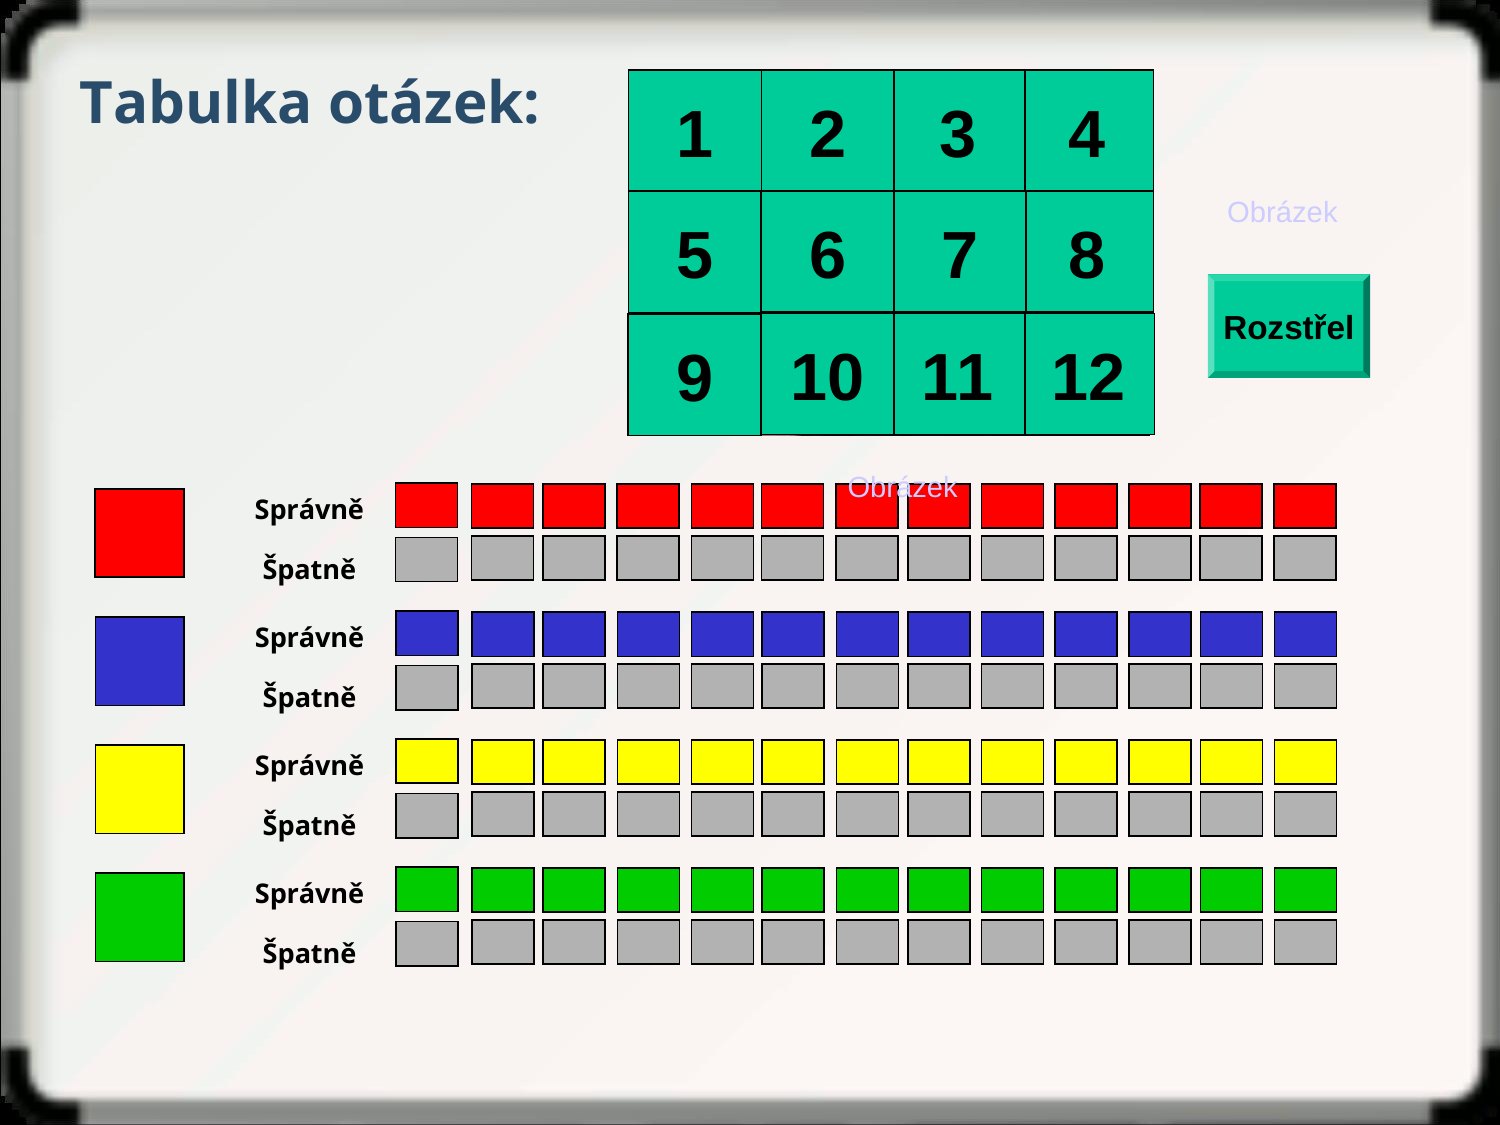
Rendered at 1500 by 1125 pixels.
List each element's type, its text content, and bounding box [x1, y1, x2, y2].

text_box [1200, 867, 1263, 913]
table_cell [903, 921, 976, 981]
table_cell [684, 793, 757, 853]
text_box [1128, 535, 1191, 581]
table_header [611, 860, 684, 921]
text_box -10 [1050, 791, 1123, 838]
table_header [1122, 732, 1195, 793]
table_header [392, 732, 465, 793]
table_cell [684, 665, 757, 725]
table_header [757, 860, 830, 921]
table_header [976, 604, 1049, 665]
table_header [391, 476, 464, 537]
text_box [95, 744, 185, 834]
text_box [836, 867, 899, 913]
text_box [617, 791, 680, 837]
table_cell [538, 665, 611, 725]
table_header Správně [228, 860, 392, 921]
table_header [611, 604, 684, 665]
text_box [981, 483, 1044, 529]
text_box -13 [1267, 791, 1342, 838]
table_header [538, 476, 611, 537]
table_header [1341, 604, 1449, 725]
text_box [617, 664, 680, 709]
text_box [1055, 664, 1118, 709]
text_box [95, 616, 185, 706]
table_header [538, 604, 611, 665]
text_box 5 [628, 191, 762, 313]
table_header [1122, 604, 1195, 665]
text_box [981, 867, 1044, 913]
table_header [611, 732, 684, 793]
table_header [830, 476, 903, 537]
table_cell [684, 921, 757, 981]
table_header [1269, 860, 1341, 919]
table_cell [757, 537, 830, 597]
table_cell [465, 665, 538, 725]
text_box [691, 483, 754, 529]
text_box [395, 611, 458, 656]
table_cell [976, 537, 1049, 597]
table_header [1049, 476, 1122, 537]
table_header [1049, 604, 1122, 665]
text_box [761, 791, 824, 837]
text_box [395, 793, 458, 838]
text_box -11 [1123, 791, 1191, 838]
text_box [1129, 920, 1192, 965]
text_box -13 [1267, 919, 1342, 966]
text_box [1200, 920, 1263, 965]
table_cell [1049, 665, 1122, 725]
text_box [1200, 483, 1263, 529]
table_header [684, 476, 757, 537]
text_box [471, 791, 534, 837]
text_box -11 [1123, 919, 1191, 966]
text_box [395, 483, 458, 528]
text_box 10 [761, 313, 894, 435]
text_box [1054, 483, 1117, 529]
table_cell [830, 921, 903, 981]
table_cell [1269, 710, 1341, 725]
text_box -13 [1267, 663, 1342, 710]
text_box -5 [688, 535, 749, 582]
table_cell [465, 793, 538, 853]
text_box [836, 512, 899, 529]
text_box 6 [762, 190, 895, 312]
text_box 8 [1026, 190, 1154, 312]
text_box [908, 739, 970, 785]
text_box [981, 791, 1044, 837]
text_box [471, 483, 534, 529]
table_header [757, 604, 830, 665]
text_box [907, 535, 970, 581]
table_header [684, 604, 757, 665]
text_box [543, 611, 606, 657]
table_cell [465, 921, 538, 981]
table_header [63, 732, 228, 853]
text_box [761, 611, 824, 657]
table_header [464, 476, 538, 537]
text_box [836, 535, 899, 581]
table_header [1049, 860, 1122, 921]
text_box Tabulka otázek: [65, 62, 1400, 157]
text_box [542, 535, 605, 581]
table_cell [1049, 793, 1122, 853]
text_box [907, 512, 970, 529]
table_header [1269, 604, 1341, 663]
table_header [976, 732, 1049, 793]
text_box [761, 920, 824, 965]
text_box [542, 483, 605, 529]
table_header [830, 860, 903, 921]
text_box [395, 739, 458, 784]
table_cell [1122, 537, 1195, 597]
table_cell [1195, 838, 1269, 853]
text_box [543, 867, 606, 913]
text_box [1129, 739, 1192, 785]
table_cell [1195, 582, 1268, 597]
text_box [1129, 791, 1192, 837]
text_box [617, 867, 680, 913]
table_header [976, 860, 1049, 921]
table_cell Špatně [228, 665, 392, 725]
text_box Obrázek [1212, 185, 1415, 237]
text_box -10 [1050, 663, 1123, 710]
table_cell [1268, 582, 1341, 597]
text_box [617, 739, 680, 785]
table_cell [1122, 665, 1195, 725]
table_cell [611, 665, 684, 725]
text_box [836, 739, 899, 785]
text_box [543, 664, 606, 709]
text_box -12 [1195, 919, 1267, 966]
table_header [392, 604, 465, 665]
text_box [691, 739, 754, 785]
table_cell [1195, 710, 1269, 725]
text_box [471, 867, 534, 913]
text_box [1200, 535, 1263, 581]
text_box [761, 535, 824, 581]
text_box [691, 867, 754, 913]
text_box [1055, 867, 1118, 913]
table_cell [1122, 921, 1195, 981]
text_box [1055, 739, 1118, 785]
table_header [684, 860, 757, 921]
text_box [471, 739, 534, 785]
text_box [836, 791, 899, 837]
table_cell [611, 793, 684, 853]
text_box [543, 739, 606, 785]
text_box [691, 535, 754, 581]
text_box [691, 611, 754, 657]
text_box [1274, 535, 1337, 581]
table_cell [1049, 921, 1122, 981]
table_cell [1269, 838, 1341, 853]
text_box [1200, 739, 1263, 785]
text_box [981, 664, 1044, 709]
table_cell [392, 665, 465, 725]
text_box 12 [1025, 313, 1155, 435]
table_header [757, 732, 830, 793]
table_cell Špatně [228, 793, 392, 853]
text_box 2 [762, 69, 895, 190]
text_box [1129, 664, 1192, 709]
text_box Rozstřel [1215, 282, 1363, 371]
table_cell [538, 537, 611, 597]
text_box [908, 611, 970, 657]
text_box 4 [1025, 69, 1154, 190]
table_cell [1049, 537, 1122, 597]
text_box [908, 664, 970, 709]
text_box [395, 537, 458, 582]
text_box [761, 739, 824, 785]
text_box [1274, 664, 1337, 709]
table_header [903, 604, 976, 665]
text_box [981, 611, 1044, 657]
text_box [1274, 867, 1337, 913]
table_header [757, 476, 830, 537]
table_header [63, 604, 228, 725]
text_box 11 [894, 313, 1025, 435]
table_cell [830, 793, 903, 853]
text_box [617, 483, 680, 529]
text_box [395, 665, 458, 710]
table_cell [538, 793, 611, 853]
table_header [465, 604, 538, 665]
table_header [1195, 604, 1269, 663]
table_header [1341, 860, 1449, 981]
text_box [1274, 611, 1337, 657]
text_box [691, 920, 754, 965]
table_header Správně [227, 476, 391, 537]
text_box [1274, 483, 1337, 529]
text_box [471, 664, 534, 709]
text_box -11 [1123, 663, 1191, 710]
text_box [543, 791, 606, 837]
text_box [1054, 535, 1117, 581]
text_box [1274, 791, 1337, 837]
table_header [63, 860, 228, 981]
table_header [830, 732, 903, 793]
text_box [908, 867, 970, 913]
table_cell [464, 537, 538, 597]
table_header [1269, 732, 1341, 791]
table_header [1122, 860, 1195, 921]
text_box -10 [1050, 919, 1123, 966]
text_box -4 [614, 535, 682, 582]
table_cell [903, 665, 976, 725]
text_box [836, 664, 899, 709]
table_header [1195, 860, 1269, 919]
table_header Správně [228, 732, 392, 793]
text_box [1200, 791, 1263, 837]
text_box [395, 921, 458, 966]
table_header [1195, 732, 1269, 791]
text_box [1129, 867, 1192, 913]
text_box [1128, 483, 1191, 529]
table_cell [757, 793, 830, 853]
text_box -13 [1267, 535, 1342, 582]
table_cell [538, 921, 611, 981]
text_box [471, 920, 534, 965]
text_box [1055, 791, 1118, 837]
table_cell Špatně [228, 921, 392, 981]
text_box [908, 920, 970, 965]
table_header [1341, 732, 1449, 853]
text_box [95, 488, 184, 578]
text_box [836, 611, 899, 657]
table_cell [391, 537, 464, 597]
text_box [691, 664, 754, 709]
text_box [1055, 611, 1118, 657]
text_box [471, 535, 534, 581]
text_box 3 [895, 69, 1025, 190]
text_box [395, 867, 458, 912]
text_box Obrázek [832, 460, 1035, 512]
text_box [981, 920, 1044, 965]
table_cell [903, 793, 976, 853]
table_cell [611, 537, 684, 597]
text_box -12 [1195, 535, 1267, 582]
table_cell [976, 665, 1049, 725]
text_box [617, 535, 680, 581]
table_cell [830, 537, 903, 597]
text_box [908, 791, 970, 837]
table_header [903, 860, 976, 921]
text_box [617, 920, 680, 965]
table_header [1341, 476, 1449, 597]
text_box -11 [1123, 535, 1191, 582]
table_cell [392, 921, 465, 981]
text_box [761, 483, 824, 529]
table_header [830, 604, 903, 665]
table_cell [976, 793, 1049, 853]
text_box [1274, 739, 1337, 785]
text_box [471, 611, 534, 657]
text_box [617, 611, 680, 657]
text_box [1200, 664, 1263, 709]
table_header [392, 860, 465, 921]
table_cell Špatně [227, 537, 391, 597]
table_header [684, 732, 757, 793]
text_box [981, 535, 1044, 581]
table_header [1195, 476, 1268, 535]
text_box -10 [1050, 535, 1123, 582]
text_box 7 [895, 190, 1026, 312]
table_cell [976, 921, 1049, 981]
table_header [465, 860, 538, 921]
text_box [691, 791, 754, 837]
table_cell [830, 665, 903, 725]
table_cell [757, 665, 830, 725]
text_box 1 [628, 69, 762, 191]
text_box [981, 739, 1044, 785]
table_cell [611, 921, 684, 981]
text_box [1274, 920, 1337, 965]
table_header [1049, 732, 1122, 793]
table_header [465, 732, 538, 793]
table_header [1268, 476, 1341, 535]
table_header [1122, 476, 1195, 537]
table_header Správně [228, 604, 392, 665]
table_header [538, 732, 611, 793]
picture [0, 0, 1500, 1125]
text_box [1055, 920, 1118, 965]
table_cell [392, 793, 465, 853]
text_box -12 [1195, 663, 1267, 710]
table_header [63, 476, 227, 597]
table_cell [684, 537, 757, 597]
table_cell [1269, 966, 1341, 981]
text_box 9 [628, 313, 761, 436]
text_box [761, 664, 824, 709]
text_box [836, 920, 899, 965]
text_box [95, 872, 185, 962]
table_header [903, 732, 976, 793]
table_header [611, 476, 684, 537]
text_box [543, 920, 606, 965]
table_header [976, 476, 1049, 537]
table_cell [757, 921, 830, 981]
table_cell [1195, 966, 1269, 981]
text_box -12 [1195, 791, 1267, 838]
text_box [761, 867, 824, 913]
table_header [903, 512, 976, 537]
text_box [1129, 611, 1192, 657]
table_cell [1122, 793, 1195, 853]
text_box [1200, 611, 1263, 657]
table_header [538, 860, 611, 921]
table_cell [903, 537, 976, 597]
